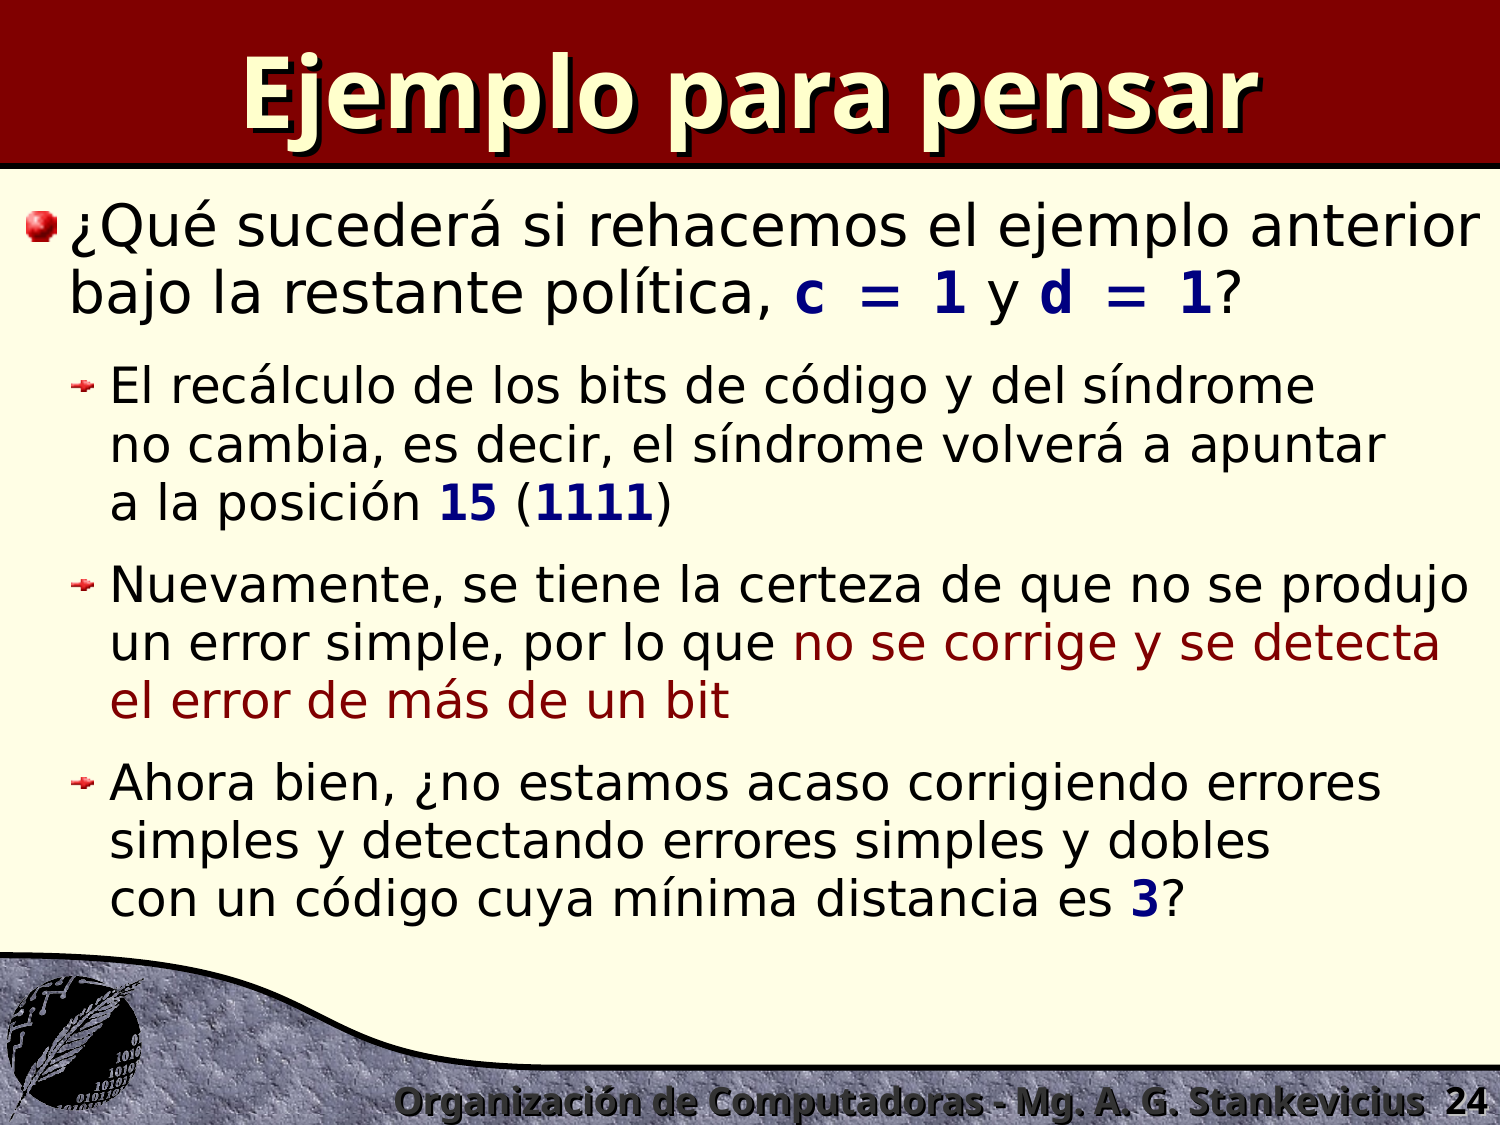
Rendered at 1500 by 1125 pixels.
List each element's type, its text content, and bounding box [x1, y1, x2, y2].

picture [448, 1100, 455, 1110]
list ¿Qué sucederá si rehacemos el ejemplo anterior bajo la restante política, c = 1 y d = 1? El recálculo de los bits de código y del síndrome no cambia, es decir, el síndrome volverá a apuntar a la posición 15 (1111) Nuevamente, se tiene la certeza de que no se produjo un error simple, por lo que no se corrige y se detecta el error de más de un bit Ahora bien, ¿no estamos acaso corrigiendo errores simples y detectando errores simples y dobles con un código cuya mínima distancia es 3? [11, 192, 1486, 937]
picture [0, 959, 1500, 1125]
title Ejemplo para pensar [15, 5, 1485, 160]
picture [1058, 1100, 1065, 1110]
picture [802, 1100, 806, 1110]
